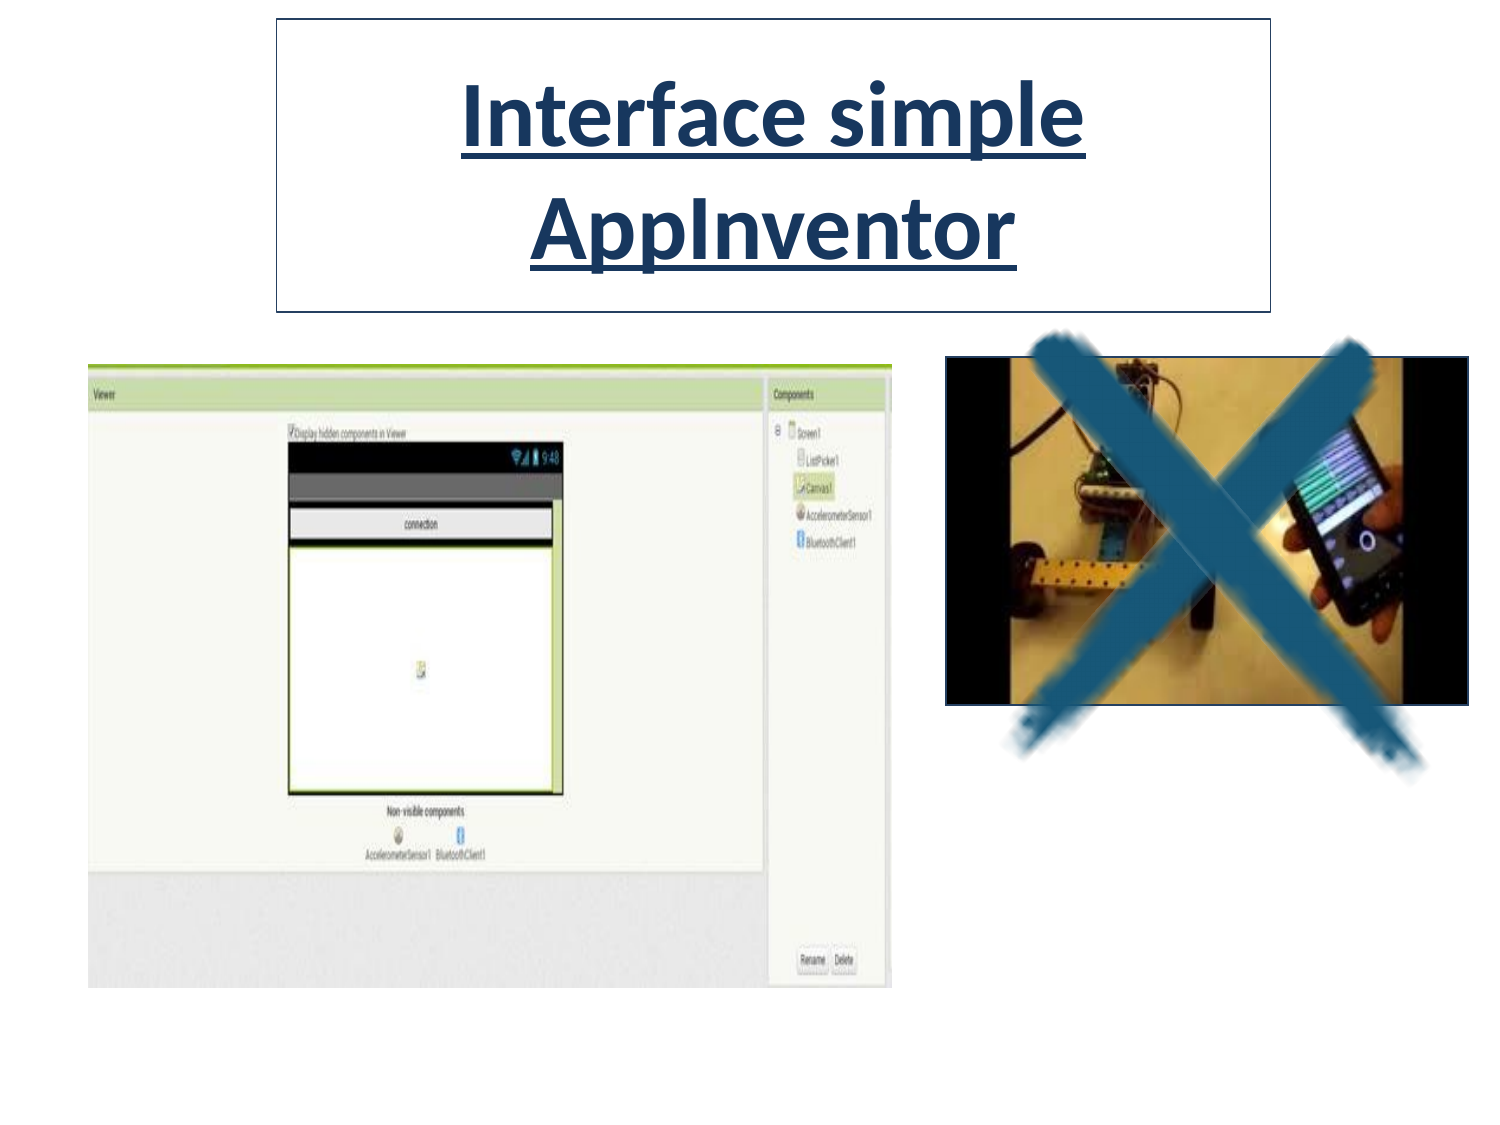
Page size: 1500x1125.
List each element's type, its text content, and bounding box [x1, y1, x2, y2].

picture [88, 364, 892, 988]
title Interface simple AppInventor [276, 19, 1271, 313]
picture [946, 300, 1468, 813]
